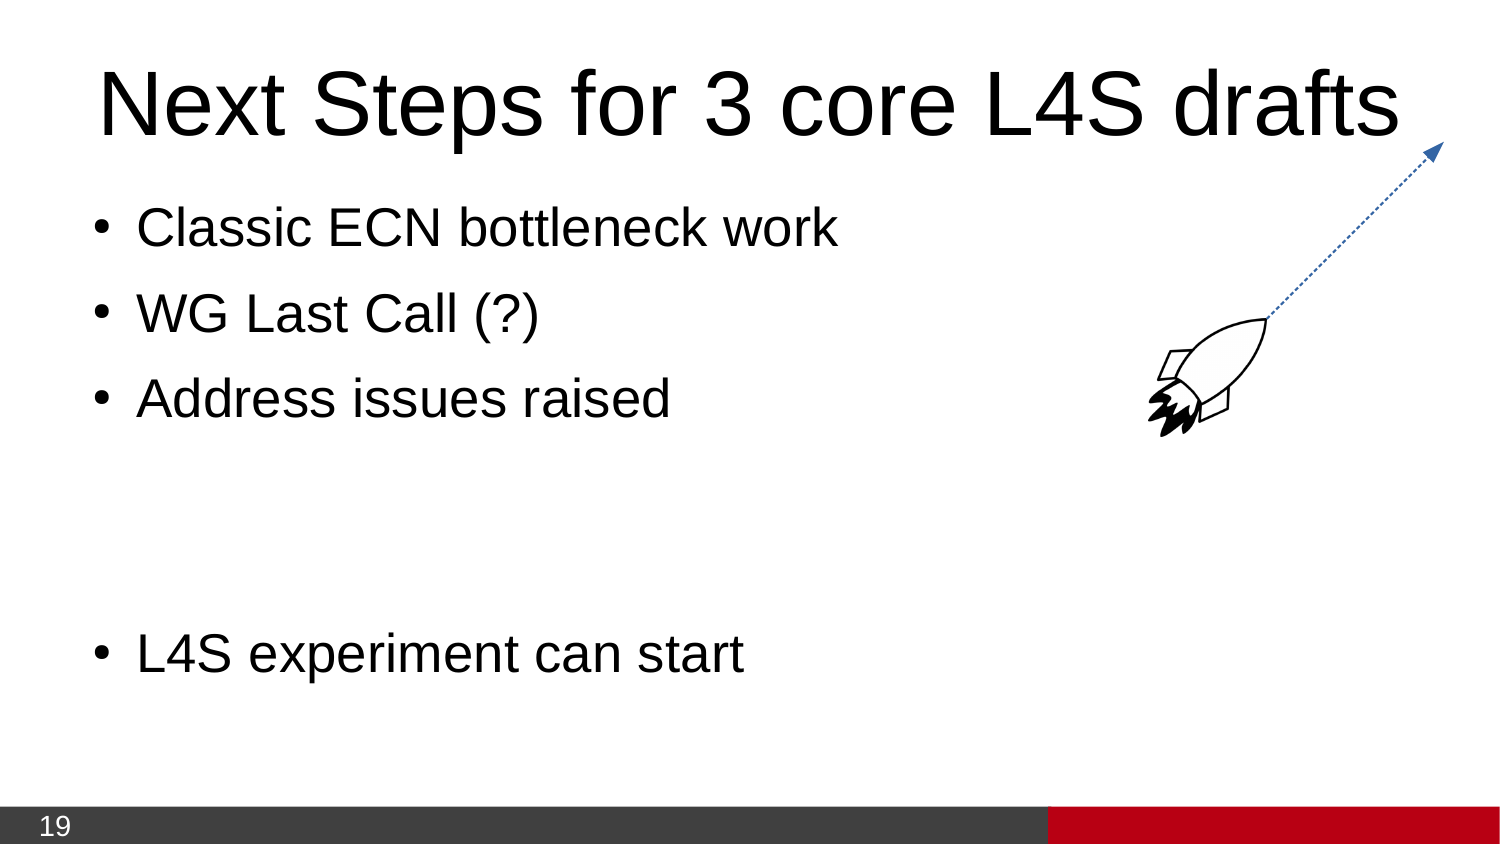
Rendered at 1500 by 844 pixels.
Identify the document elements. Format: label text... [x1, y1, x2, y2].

picture [1148, 318, 1267, 438]
title Next Steps for 3 core L4S drafts [75, 33, 1425, 175]
list Classic ECN bottleneck work WG Last Call (?) Address issues raised L4S experiment can start [77, 197, 1098, 687]
